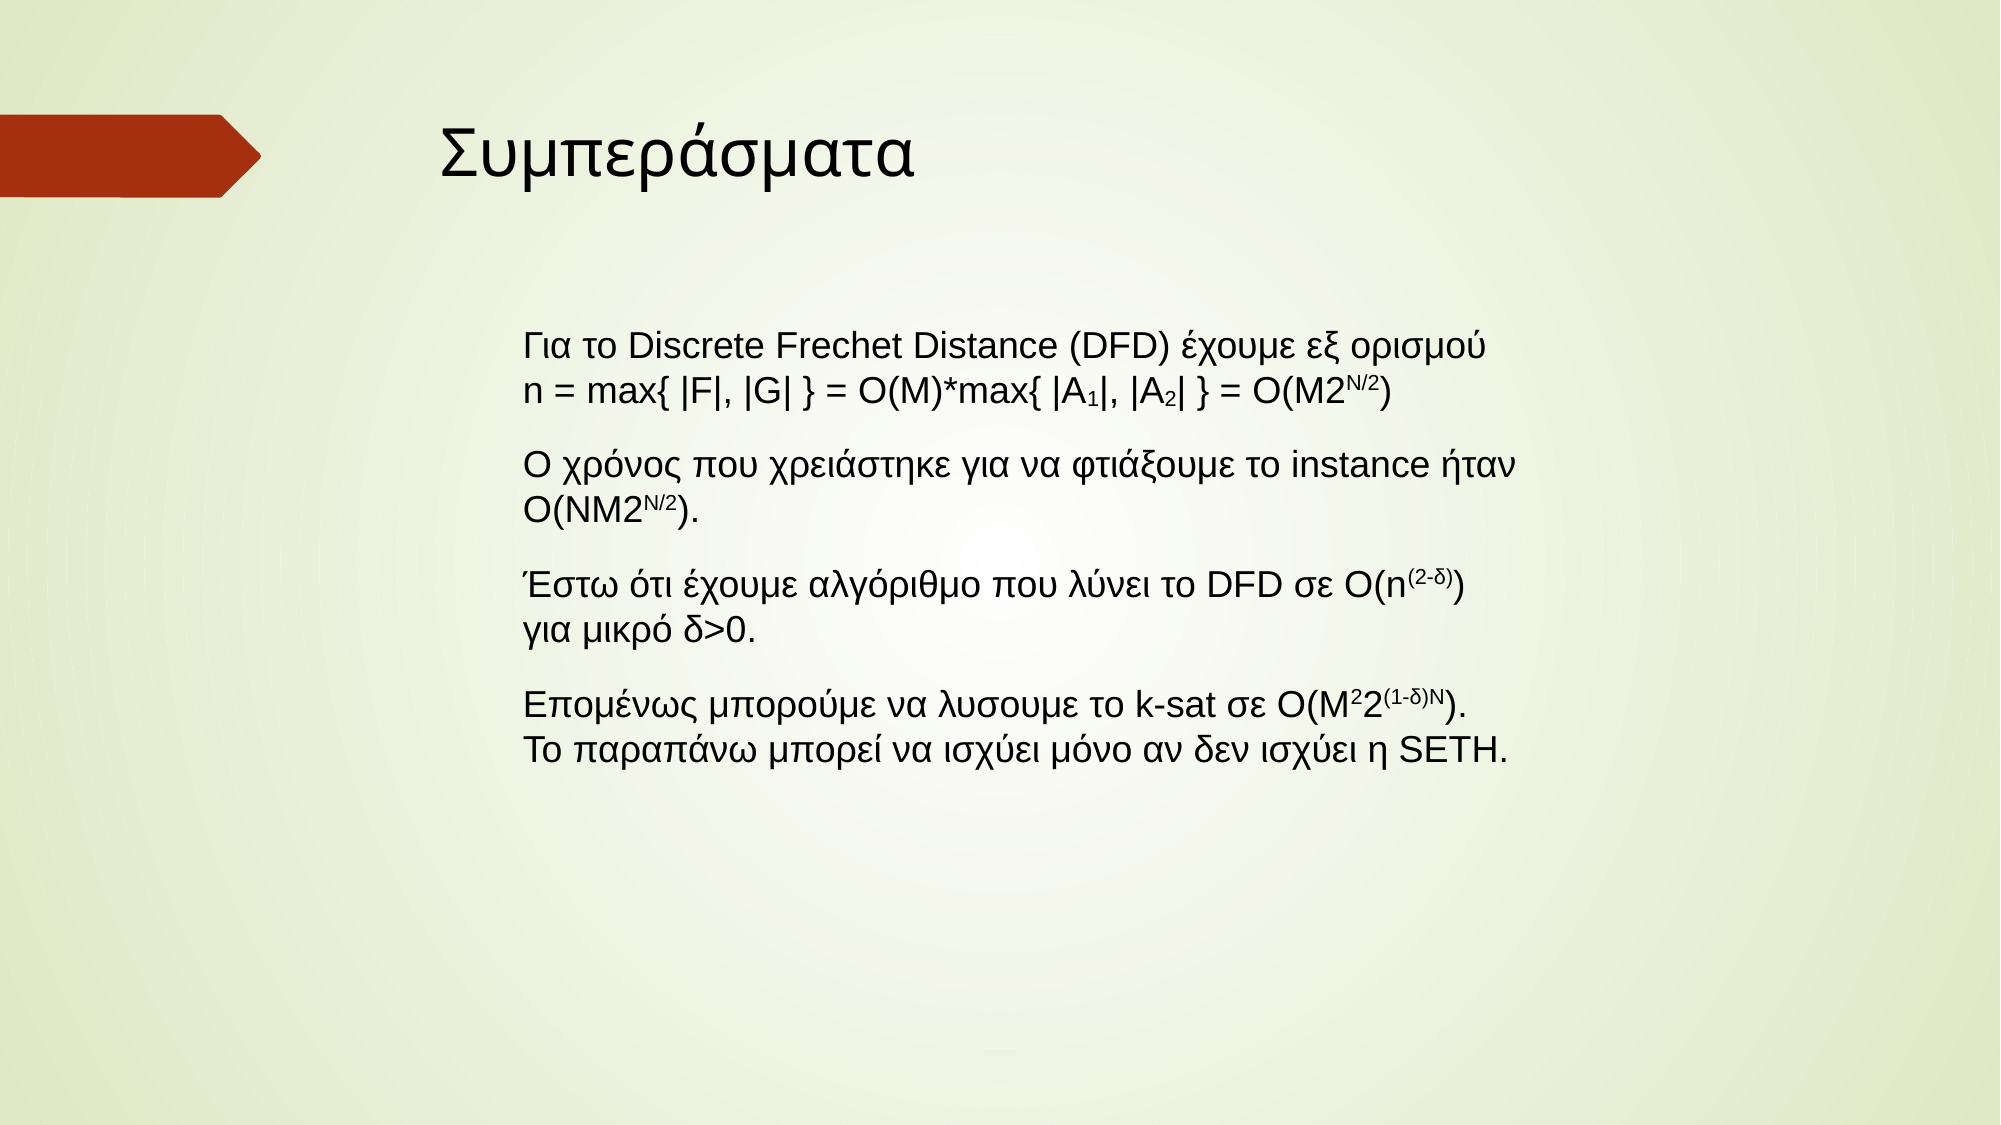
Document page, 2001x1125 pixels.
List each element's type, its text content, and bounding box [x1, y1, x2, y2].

title Συμπεράσματα [425, 102, 1888, 313]
list Για το Discrete Frechet Distance (DFD) έχουμε εξ ορισμού n = max{ |F|, |G| } = O(M)*max{ |A1|, |A2| } = O(M2N/2) Ο χρόνος που χρειάστηκε για να φτιάξουμε το instance ήταν Ο(ΝΜ2Ν/2). Έστω ότι έχουμε αλγόριθμο που λύνει το DFD σε O(n(2-δ)) για μικρό δ>0. Επομένως μπορούμε να λυσουμε το k-sat σε O(M22(1-δ)N). Το παραπάνω μπορεί να ισχύει μόνο αν δεν ισχύει η SETH. [437, 313, 1702, 934]
